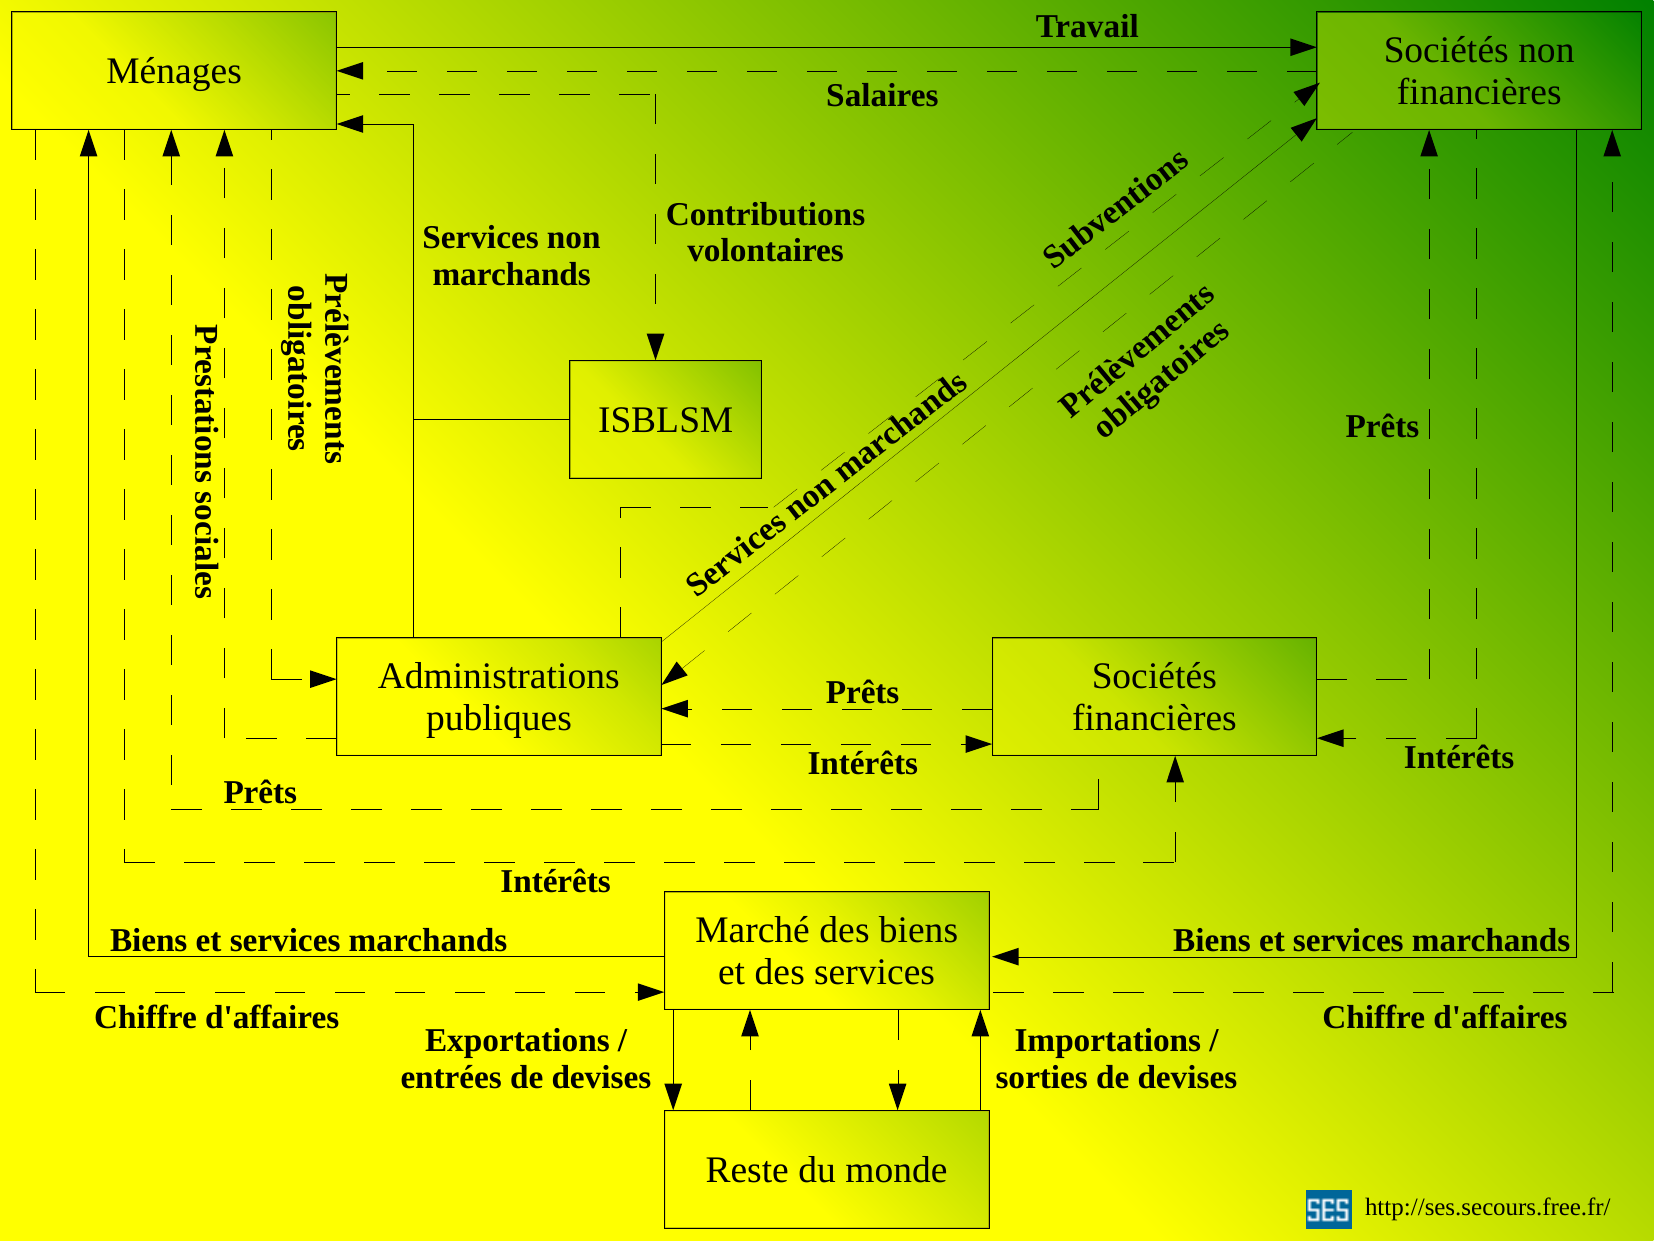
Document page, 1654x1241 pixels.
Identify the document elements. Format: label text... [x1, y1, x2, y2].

text_box Importations / sorties de devises [956, 1014, 1277, 1105]
text_box Exportations / entrées de devises [366, 1014, 687, 1105]
text_box Contributions volontaires [634, 187, 898, 279]
picture [1308, 1199, 1348, 1221]
text_box Ménages [11, 11, 337, 130]
text_box Subventions [1010, 118, 1235, 318]
text_box Sociétés non financières [1316, 11, 1642, 130]
text_box Reste du monde [664, 1110, 990, 1229]
text_box Intérêts [1379, 731, 1539, 784]
text_box Prélèvements obligatoires [272, 237, 363, 501]
text_box Salaires [787, 69, 978, 123]
text_box Travail [992, 0, 1183, 53]
text_box Services non marchands [632, 324, 1082, 723]
text_box Chiffre d'affaires [1259, 990, 1632, 1044]
text_box Prêts [181, 766, 340, 820]
text_box Intérêts [783, 737, 943, 790]
text_box Prélèvements obligatoires [1042, 245, 1279, 484]
text_box Biens et services marchands [90, 914, 528, 967]
text_box Prestations sociales [180, 237, 233, 688]
text_box Services non marchands [380, 211, 644, 302]
text_box Sociétés financières [992, 637, 1317, 756]
text_box Chiffre d'affaires [31, 990, 403, 1044]
text_box http://ses.secours.free.fr/ [1344, 1185, 1632, 1230]
text_box Administrations publiques [336, 637, 662, 756]
text_box Biens et services marchands [1153, 914, 1591, 967]
text_box Prêts [1302, 400, 1462, 453]
text_box Intérêts [476, 855, 636, 908]
text_box ISBLSM [569, 360, 762, 479]
text_box Prêts [783, 666, 943, 719]
text_box Marché des biens et des services [664, 891, 990, 1010]
